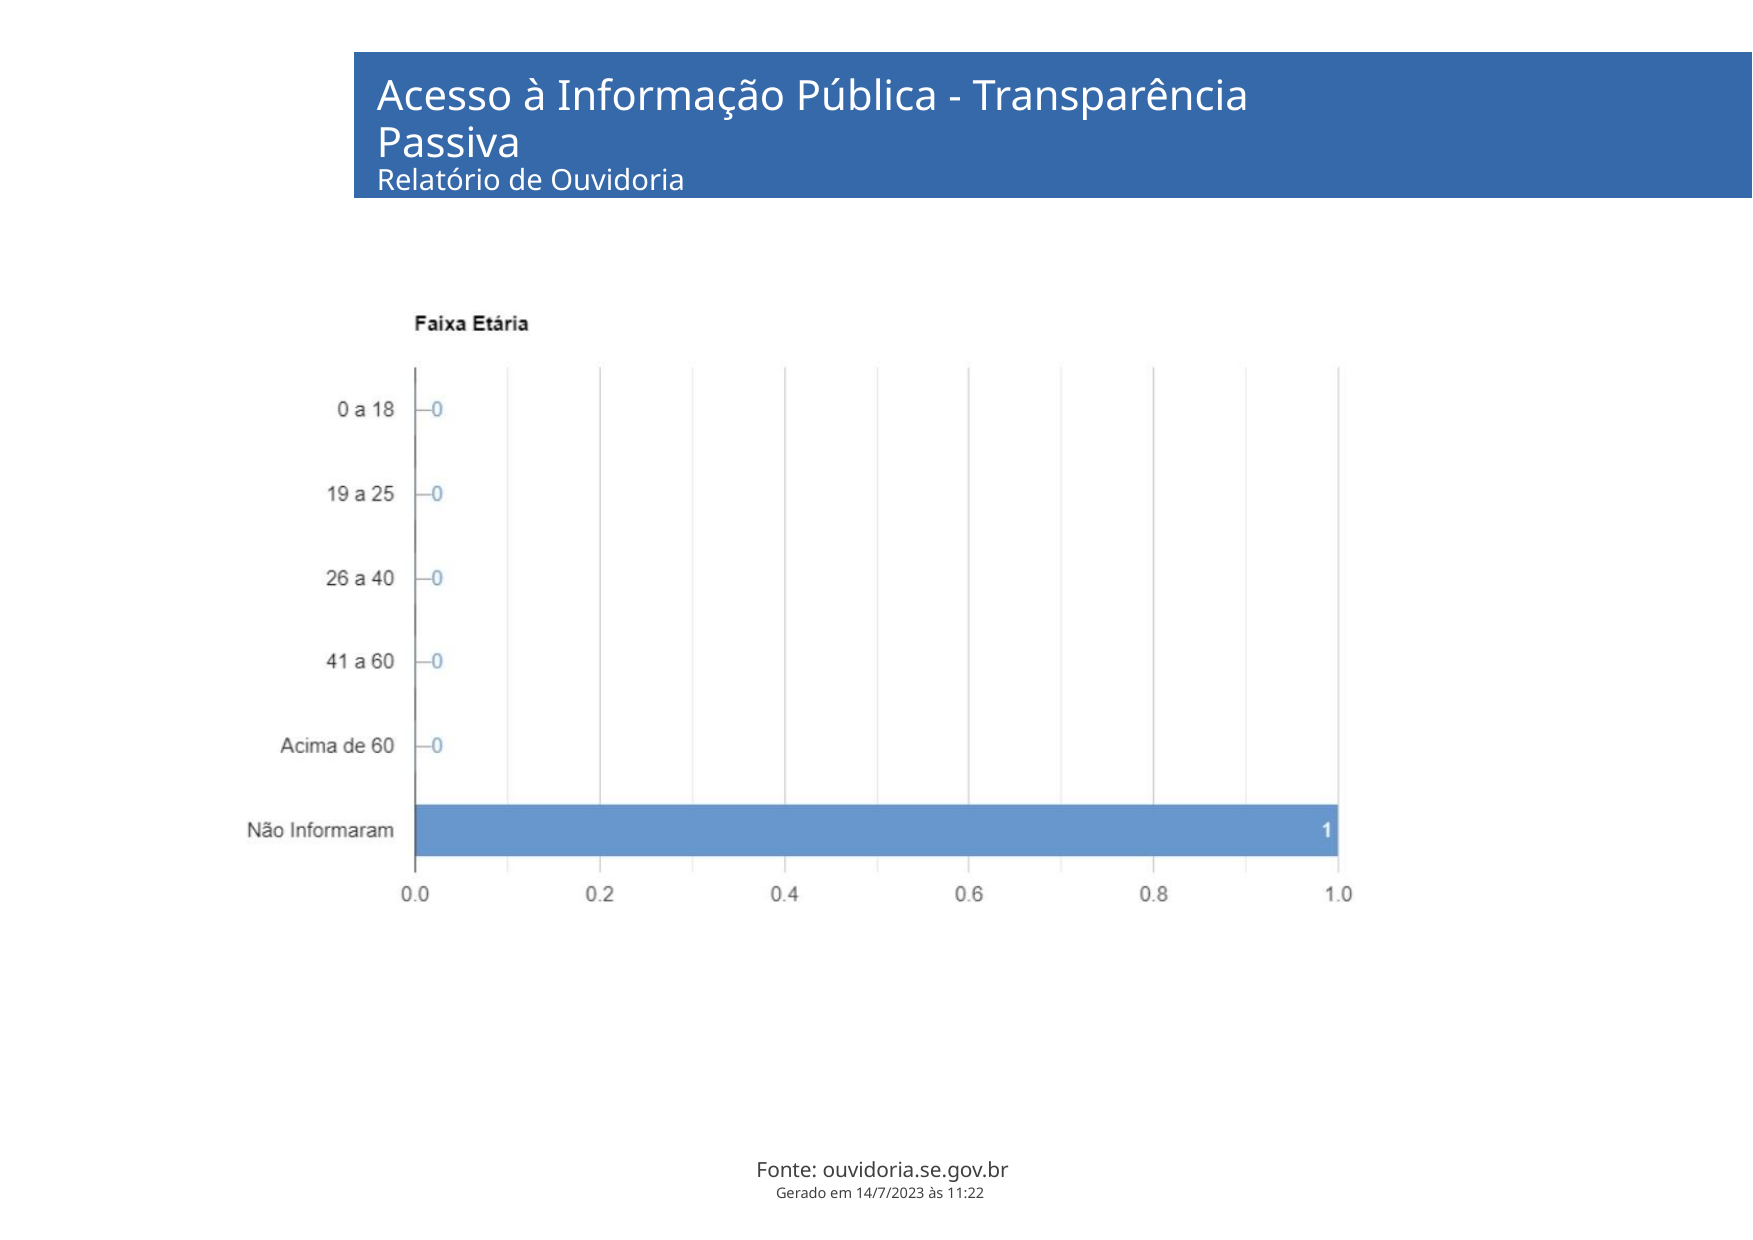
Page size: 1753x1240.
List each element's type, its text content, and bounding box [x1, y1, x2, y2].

text_box [155, 211, 1599, 1028]
text_box Fonte: ouvidoria.se.gov.br Gerado em 14/7/2023 às 11:22 [756, 1158, 1023, 1202]
text_box [354, 52, 1752, 198]
text_box Acesso à Informação Pública - Transparência Passiva Relatório de Ouvidoria SETUR - Abril a Abril de 2023 [376, 72, 1403, 228]
